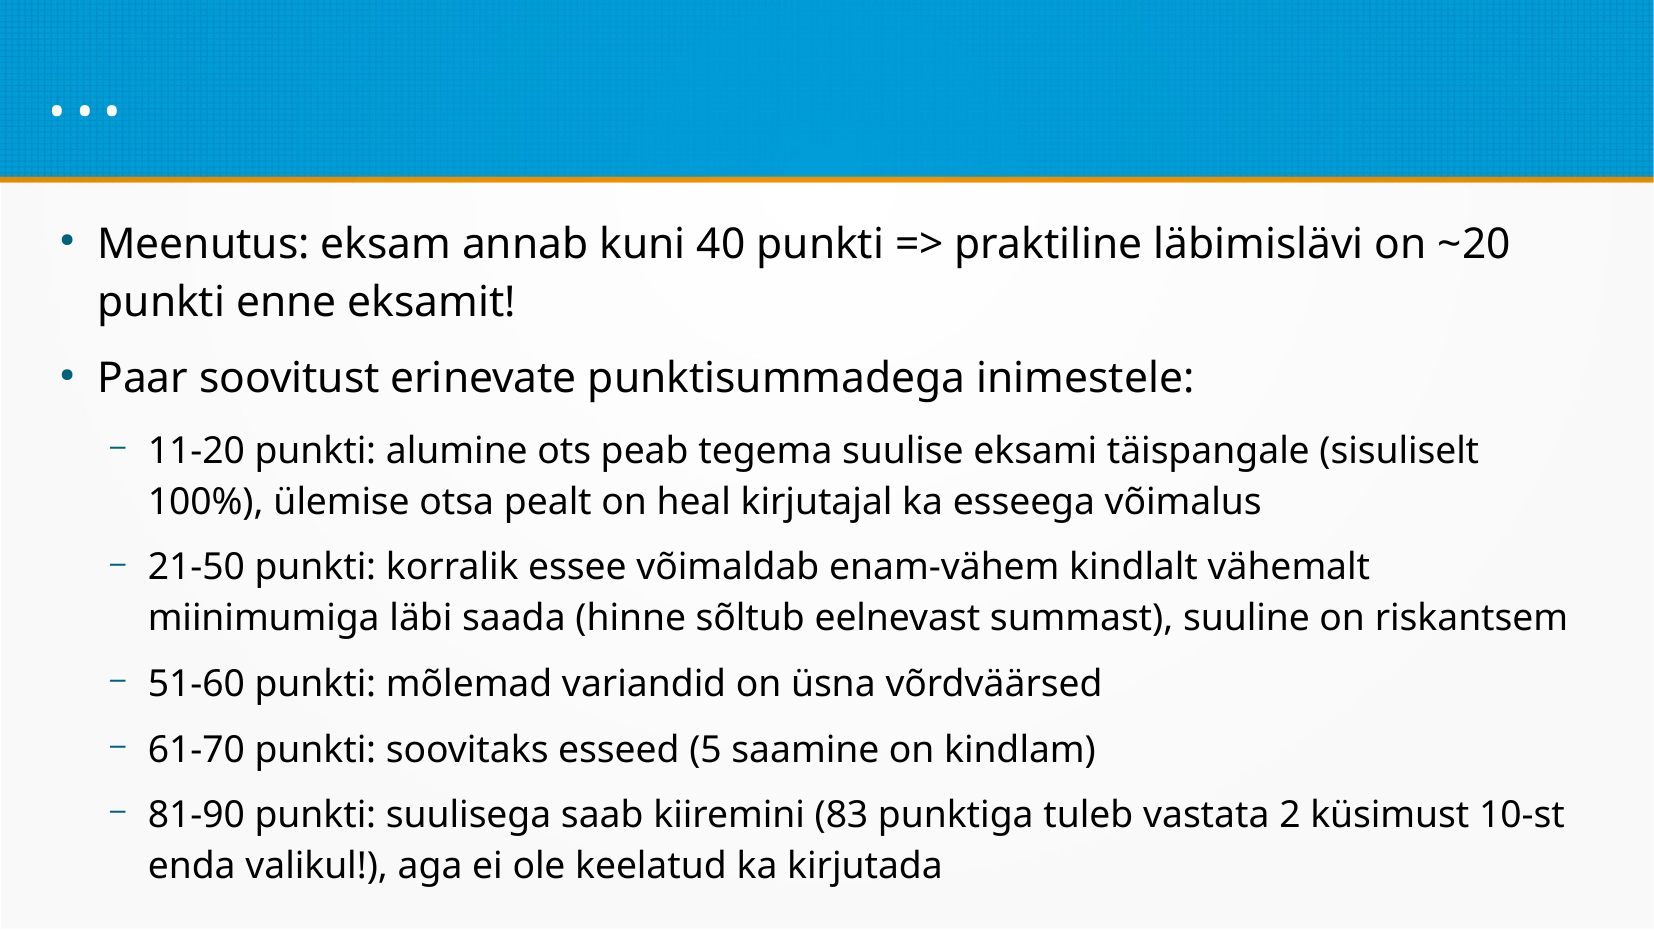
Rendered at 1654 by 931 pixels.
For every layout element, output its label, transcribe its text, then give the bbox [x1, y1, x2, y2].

title ... [43, 0, 1619, 149]
list Meenutus: eksam annab kuni 40 punkti => praktiline läbimislävi on ~20 punkti enne eksamit! Paar soovitust erinevate punktisummadega inimestele: 11-20 punkti: alumine ots peab tegema suulise eksami täispangale (sisuliselt 100%), ülemise otsa pealt on heal kirjutajal ka esseega võimalus 21-50 punkti: korralik essee võimaldab enam-vähem kindlalt vähemalt miinimumiga läbi saada (hinne sõltub eelnevast summast), suuline on riskantsem 51-60 punkti: mõlemad variandid on üsna võrdväärsed 61-70 punkti: soovitaks esseed (5 saamine on kindlam) 81-90 punkti: suulisega saab kiiremini (83 punktiga tuleb vastata 2 küsimust 10-st enda valikul!), aga ei ole keelatud ka kirjutada [47, 212, 1607, 902]
picture [0, 175, 1654, 931]
